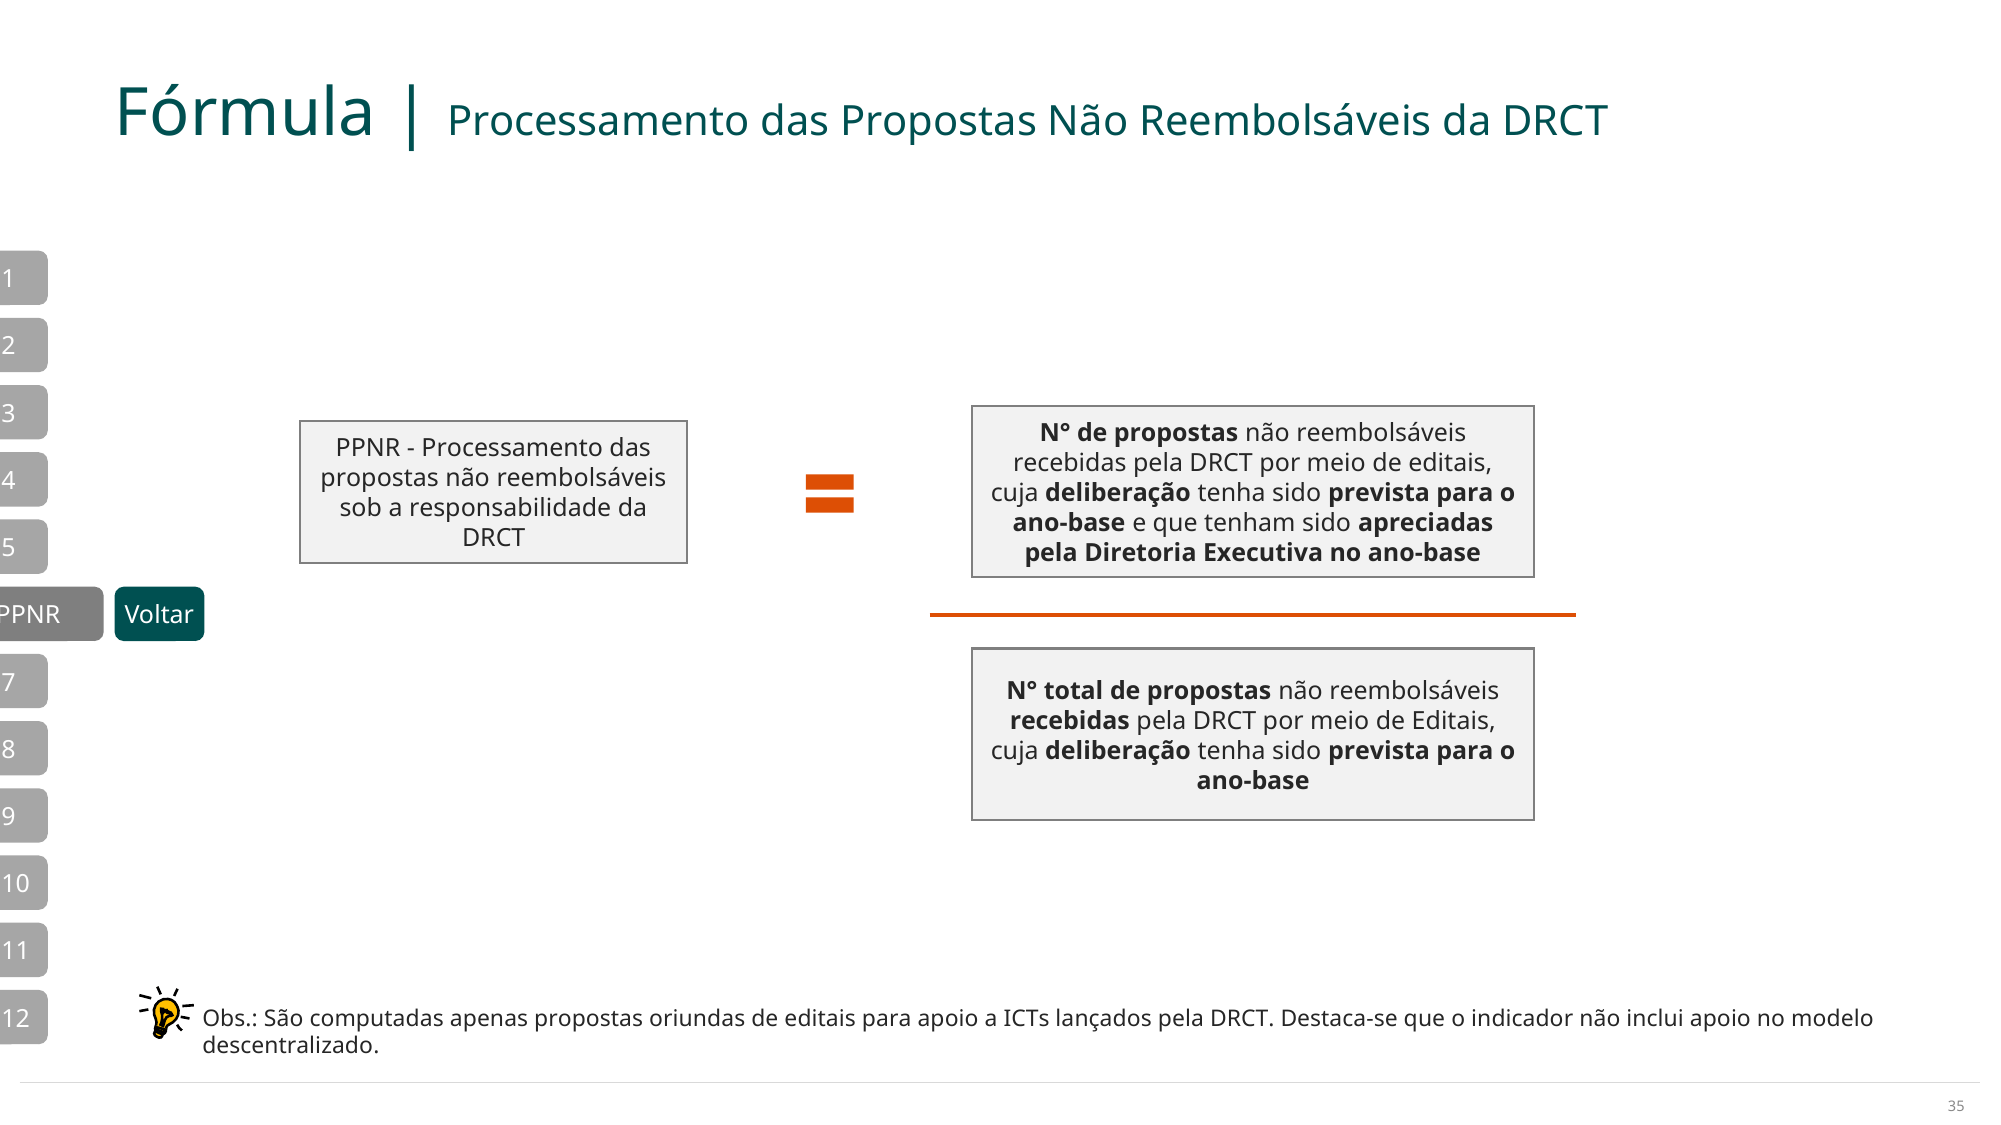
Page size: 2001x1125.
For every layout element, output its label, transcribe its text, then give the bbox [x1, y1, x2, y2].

text_box 3 [0, 385, 48, 440]
text_box [153, 998, 179, 1038]
text_box 10 [0, 855, 48, 910]
text_box [805, 474, 854, 490]
text_box 7 [0, 653, 48, 709]
text_box 4 [0, 452, 48, 507]
text_box PPNR - Processamento das propostas não reembolsáveis sob a responsabilidade da DRCT [300, 421, 687, 563]
text_box [805, 497, 854, 513]
text_box [139, 995, 152, 999]
text_box 11 [0, 922, 48, 978]
title Fórmula | Processamento das Propostas Não Reembolsáveis da DRCT [99, 45, 1900, 173]
text_box 9 [0, 788, 48, 843]
text_box PPNR [0, 586, 104, 642]
text_box Voltar [114, 586, 205, 642]
text_box 12 [0, 989, 48, 1045]
text_box Obs.: São computadas apenas propostas oriundas de editais para apoio a ICTs lançados pela DRCT. Destaca-se que o indicador não inclui apoio no modelo descentralizado. [187, 996, 1965, 1041]
text_box 5 [0, 519, 48, 574]
text_box N° total de propostas não reembolsáveis recebidas pela DRCT por meio de Editais, cuja deliberação tenha sido prevista para o ano-base [972, 648, 1534, 820]
text_box N° de propostas não reembolsáveis recebidas pela DRCT por meio de editais, cuja deliberação tenha sido prevista para o ano-base e que tenham sido apreciadas pela Diretoria Executiva no ano-base [972, 406, 1534, 577]
text_box 8 [0, 721, 48, 776]
text_box 2 [0, 317, 48, 373]
text_box 1 [0, 250, 48, 306]
